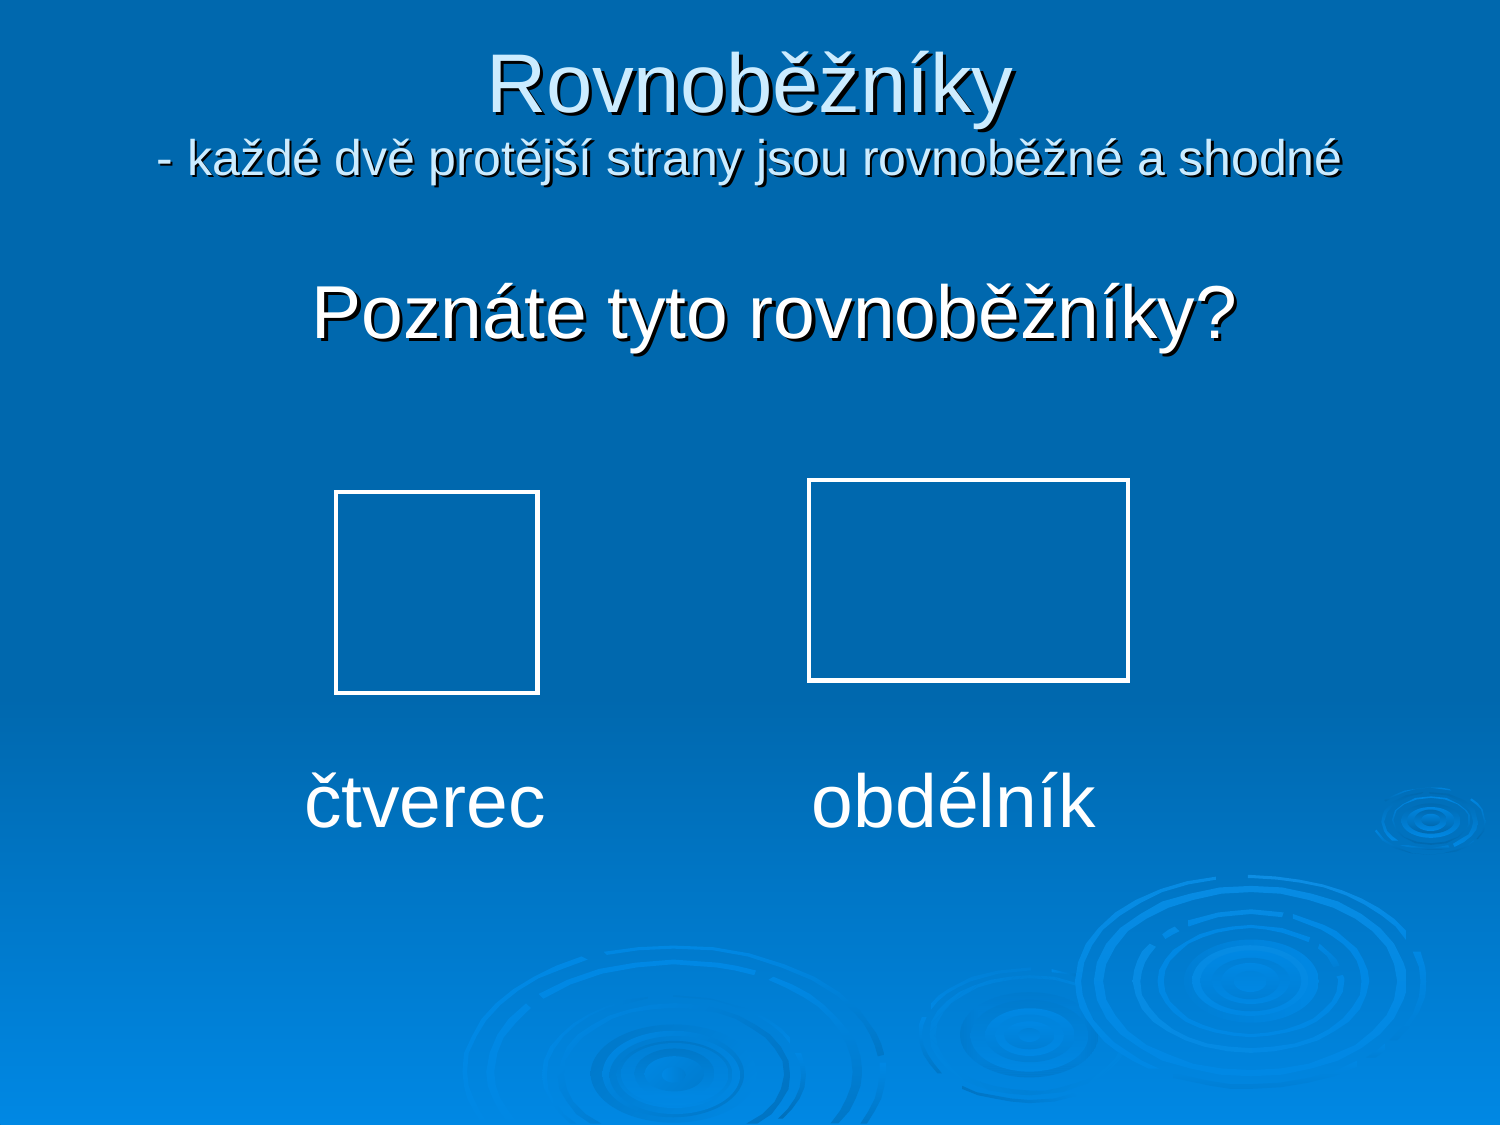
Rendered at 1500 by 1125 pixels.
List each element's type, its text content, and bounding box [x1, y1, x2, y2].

title Rovnoběžníky - každé dvě protější strany jsou rovnoběžné a shodné [75, 21, 1426, 257]
text_box obdélník [797, 751, 1116, 922]
list Poznáte tyto rovnoběžníky? [123, 262, 1425, 433]
text_box čtverec [265, 751, 585, 922]
